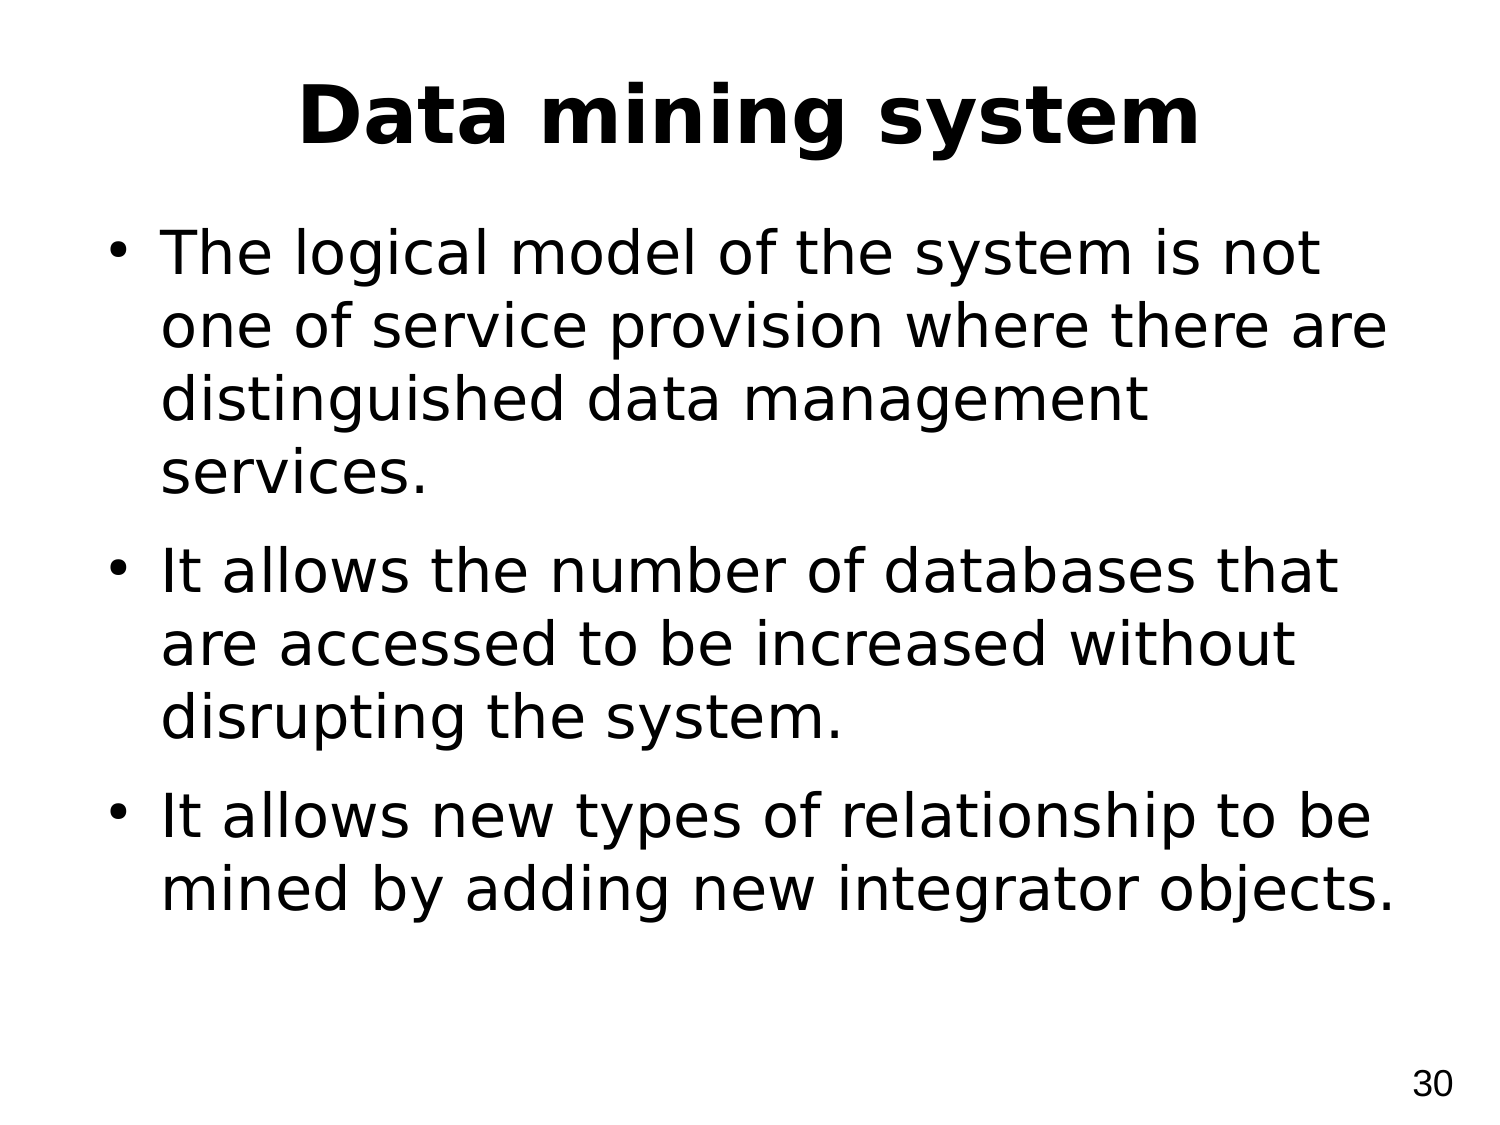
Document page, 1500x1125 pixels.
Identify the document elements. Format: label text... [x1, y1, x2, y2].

title Data mining system [75, 44, 1425, 177]
list The logical model of the system is not one of service provision where there are distinguished data management services. It allows the number of databases that are accessed to be increased without disrupting the system. It allows new types of relationship to be mined by adding new integrator objects. [75, 206, 1425, 1093]
